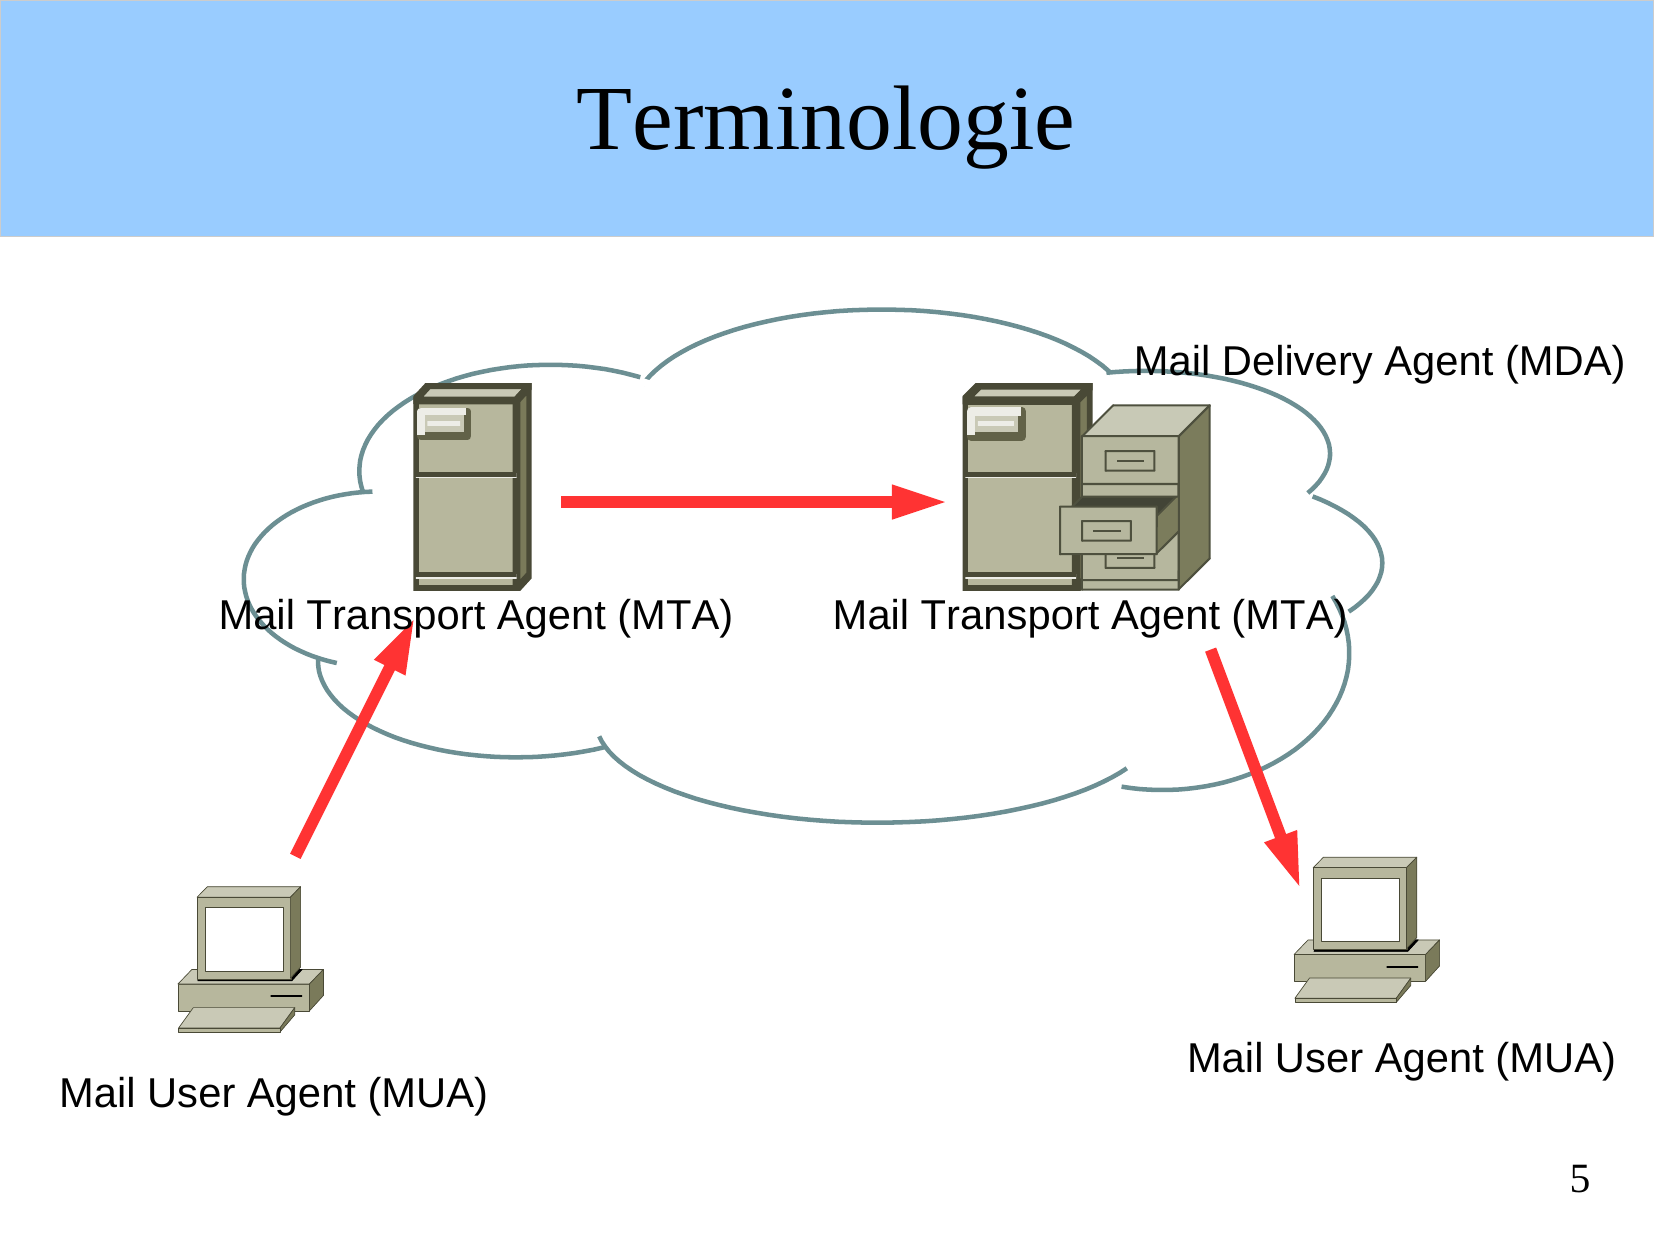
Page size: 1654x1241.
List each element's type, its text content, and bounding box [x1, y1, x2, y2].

text_box Mail User Agent (MUA) [59, 1069, 489, 1123]
picture [177, 885, 325, 1034]
title Terminologie [0, 0, 1654, 237]
picture [1293, 856, 1442, 1004]
text_box Mail Transport Agent (MTA) [832, 591, 1348, 644]
picture [238, 644, 388, 827]
picture [238, 305, 1388, 827]
text_box Mail Transport Agent (MTA) [218, 591, 734, 644]
text_box Mail User Agent (MUA) [1187, 1034, 1617, 1087]
text_box Mail Delivery Agent (MDA) [1133, 337, 1627, 390]
